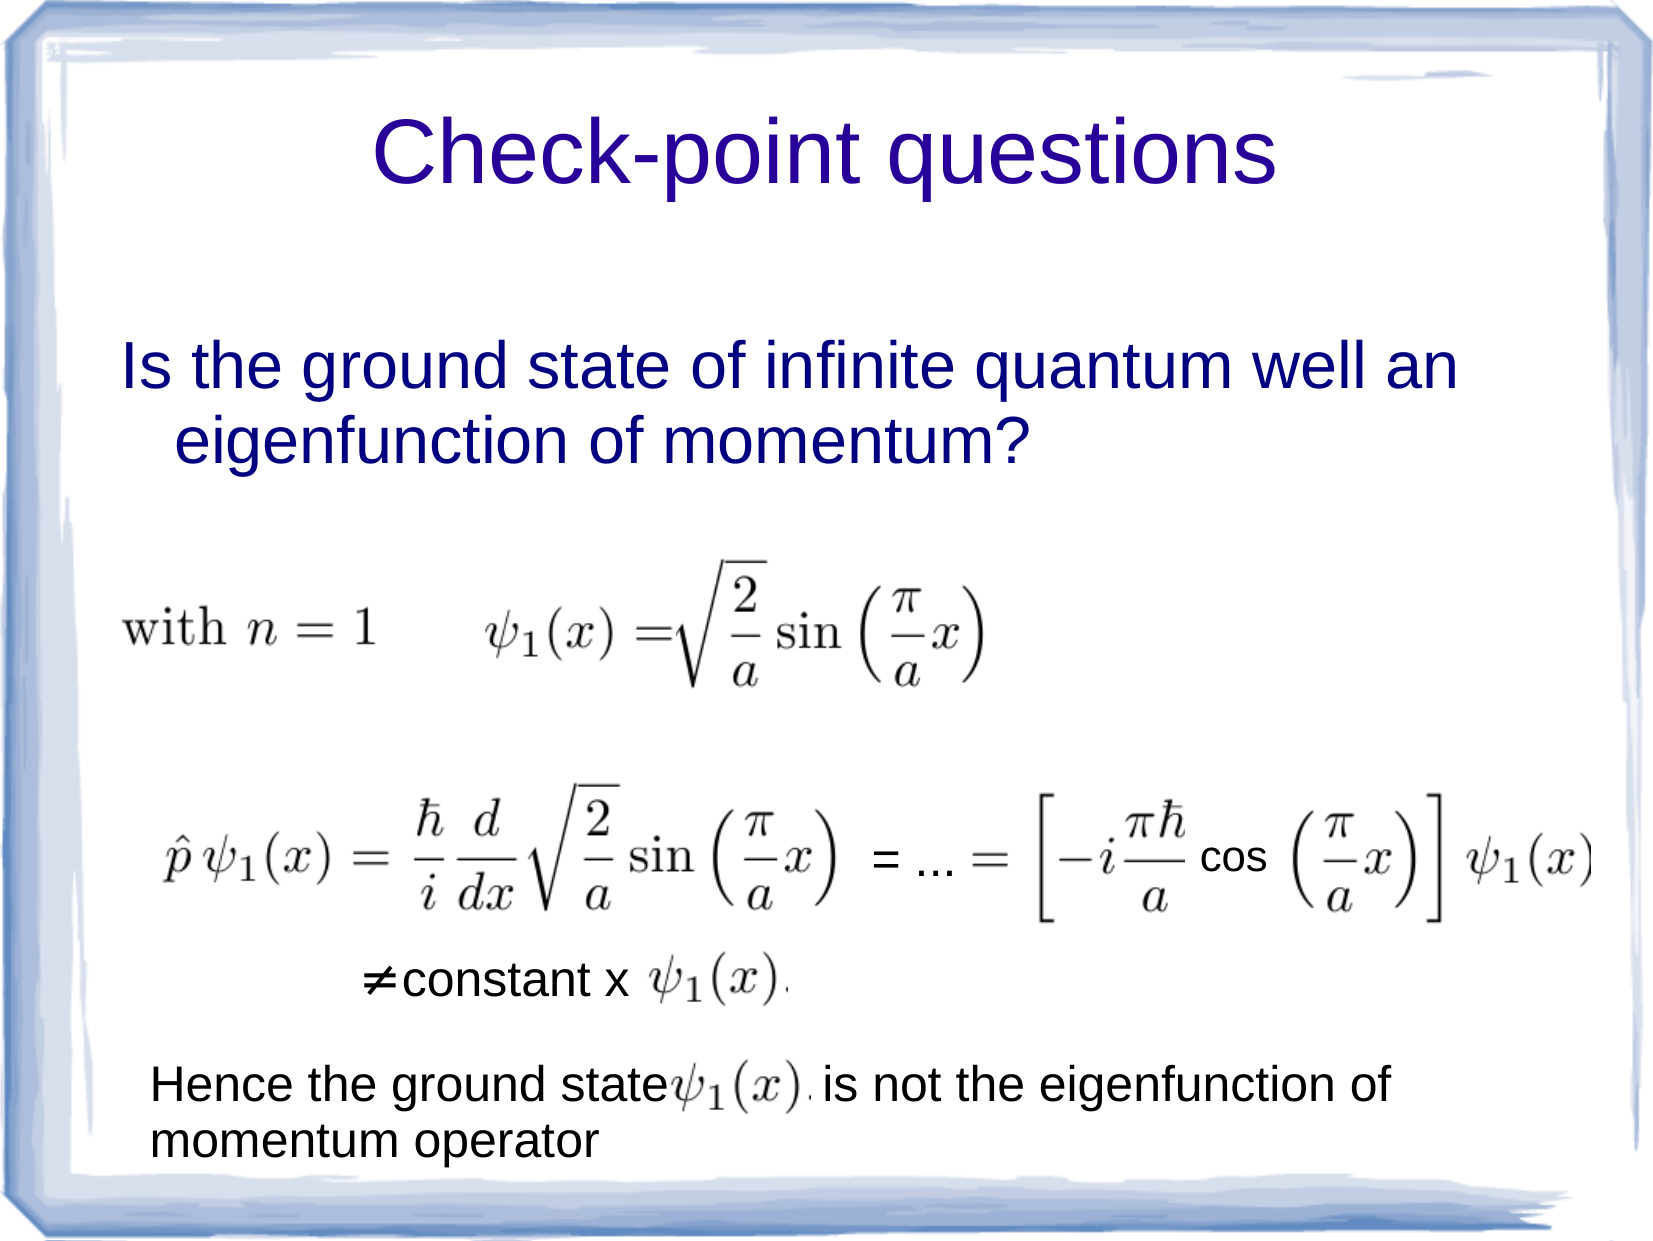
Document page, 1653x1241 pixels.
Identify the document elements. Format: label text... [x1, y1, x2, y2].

text_box Hence the ground state is not the eigenfunction of momentum operator [134, 1049, 1605, 1177]
text_box = ... [856, 824, 1005, 896]
picture [0, 0, 1653, 1241]
text_box ≠constant x [345, 945, 645, 1016]
text_box cos [1185, 825, 1291, 889]
list Is the ground state of infinite quantum well an eigenfunction of momentum? [117, 324, 1570, 1236]
title Check-point questions [82, 49, 1570, 256]
